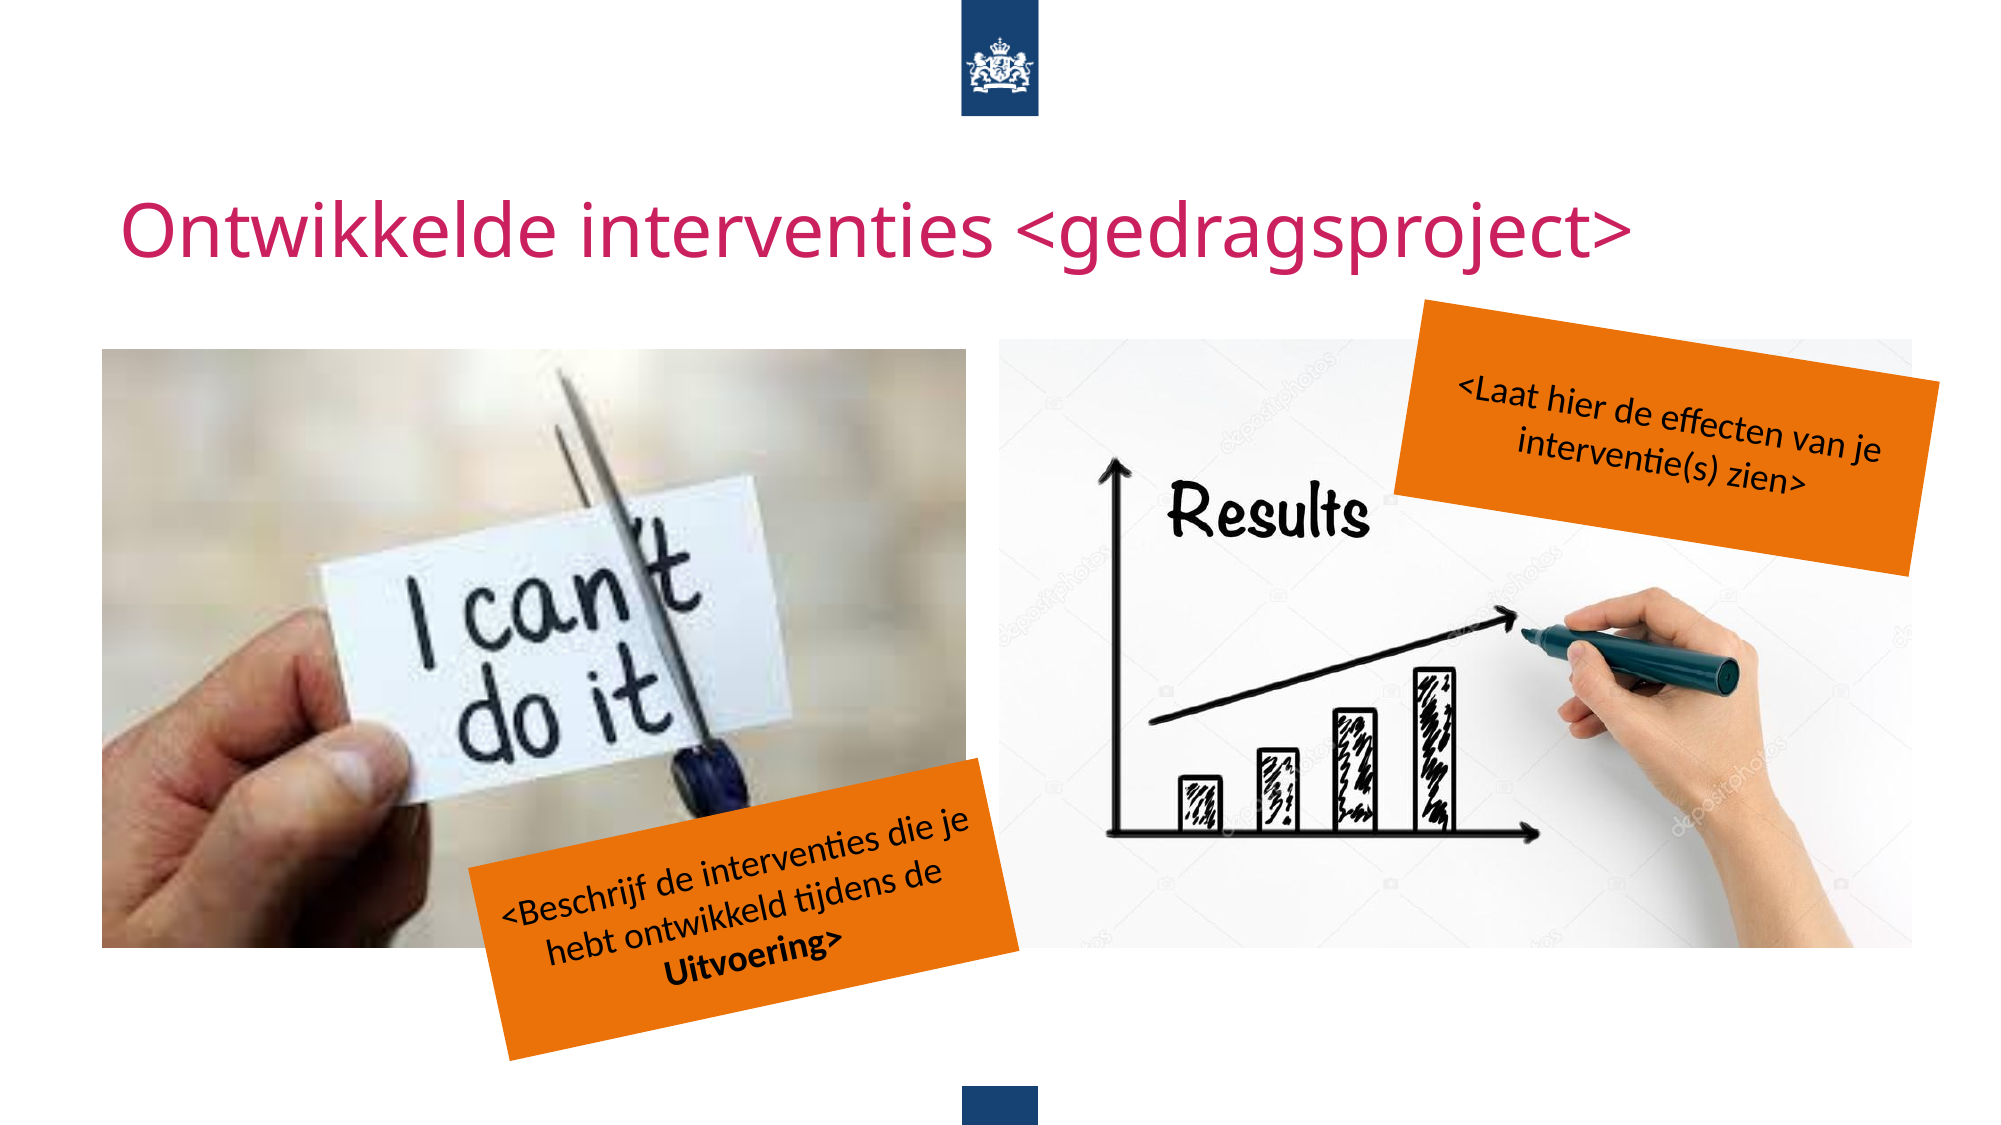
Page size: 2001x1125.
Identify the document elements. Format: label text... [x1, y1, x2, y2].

picture [1666, 339, 1912, 379]
text_box Ontwikkelde interventies <gedragsproject> [104, 125, 1897, 281]
text_box <Laat hier de effecten van je interventie(s) zien> [1396, 301, 1938, 575]
text_box <Beschrijf de interventies die je hebt ontwikkeld tijdens de Uitvoering> [470, 760, 1017, 1059]
picture [999, 339, 1912, 948]
picture [102, 350, 966, 948]
